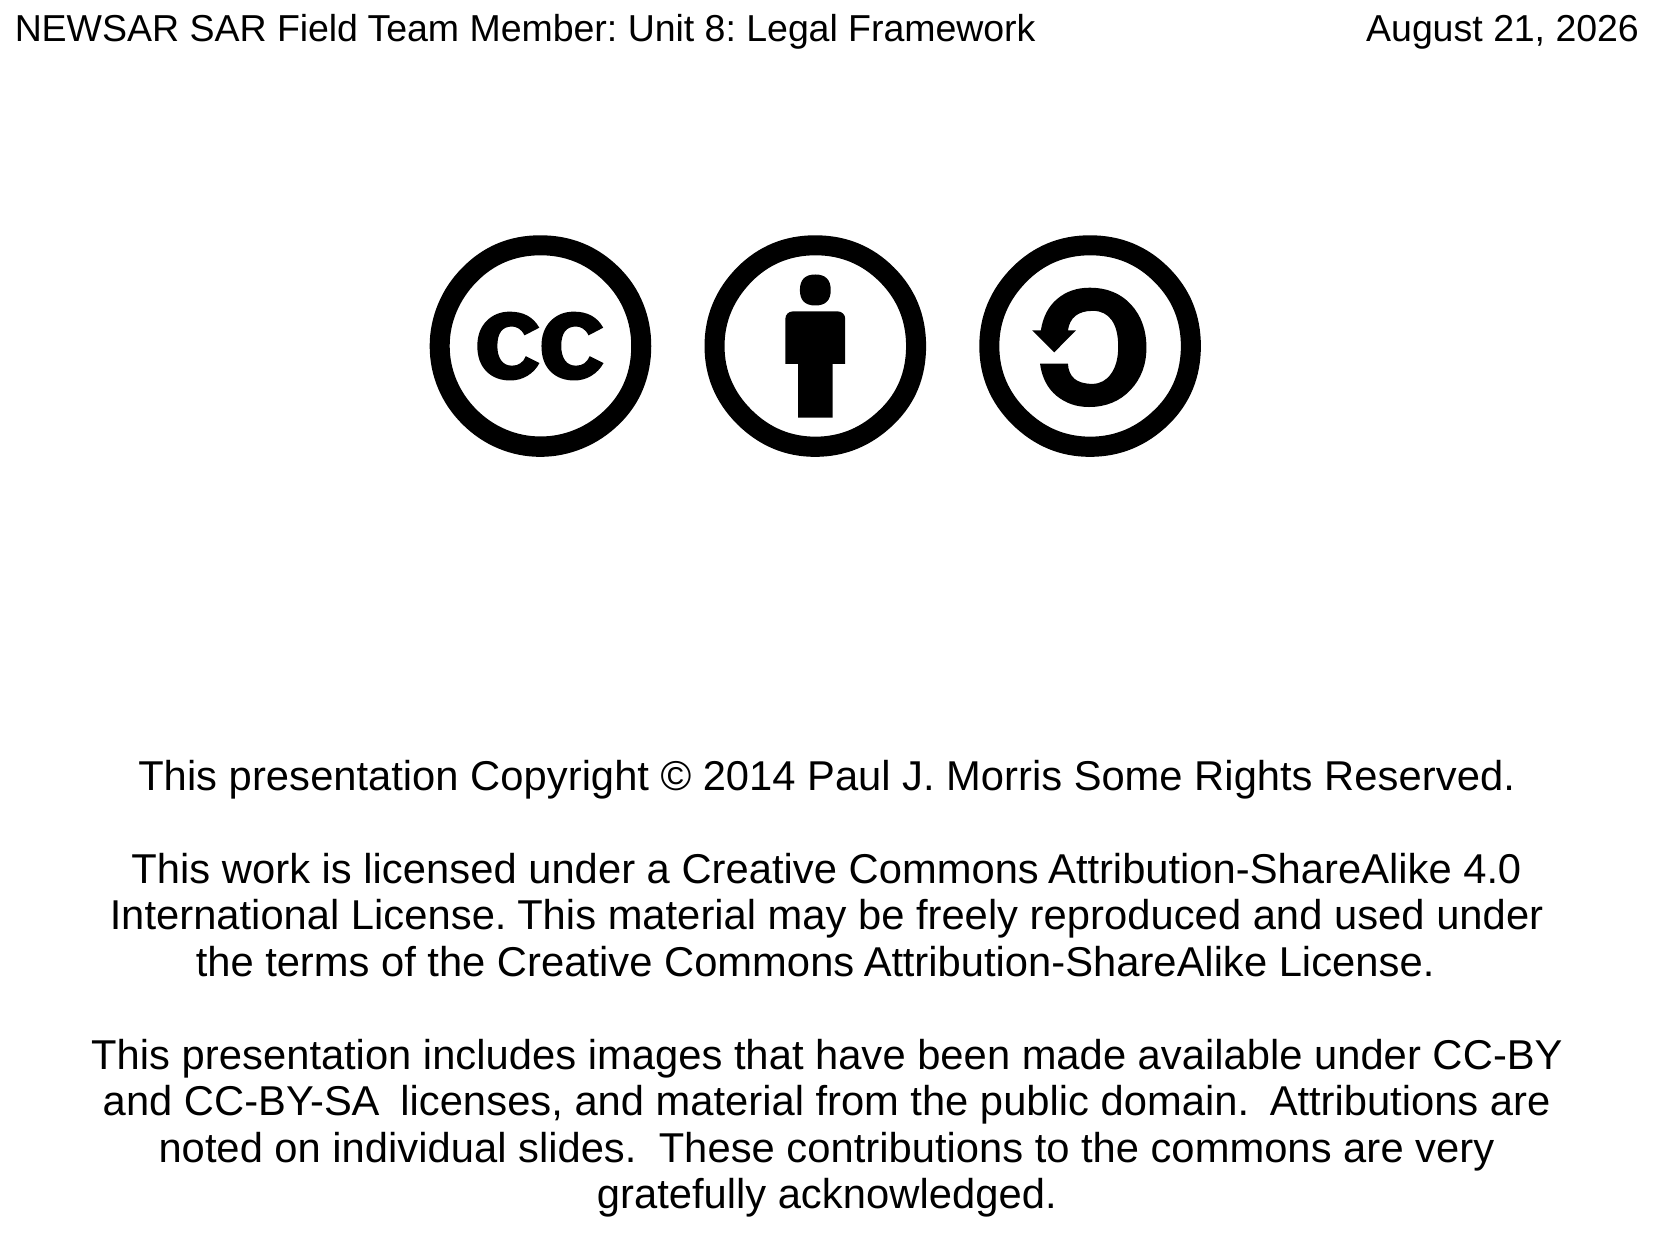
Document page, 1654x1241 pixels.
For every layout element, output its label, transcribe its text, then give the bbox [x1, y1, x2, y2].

picture [702, 233, 928, 459]
picture [977, 233, 1203, 459]
text_box February 19, 2020 [1223, 0, 1654, 57]
text_box NEWSAR SAR Field Team Member: Unit 8: Legal Framework [0, 0, 1051, 57]
text_box This presentation Copyright © 2014 Paul J. Morris Some Rights Reserved. This work is licensed under a Creative Commons Attribution-ShareAlike 4.0 International License. This material may be freely reproduced and used under the terms of the Creative Commons Attribution-ShareAlike License. This presentation includes images that have been made available under CC-BY and CC-BY-SA licenses, and material from the public domain. Attributions are noted on individual slides. These contributions to the commons are very gratefully acknowledged. [82, 739, 1571, 1231]
picture [427, 233, 653, 459]
